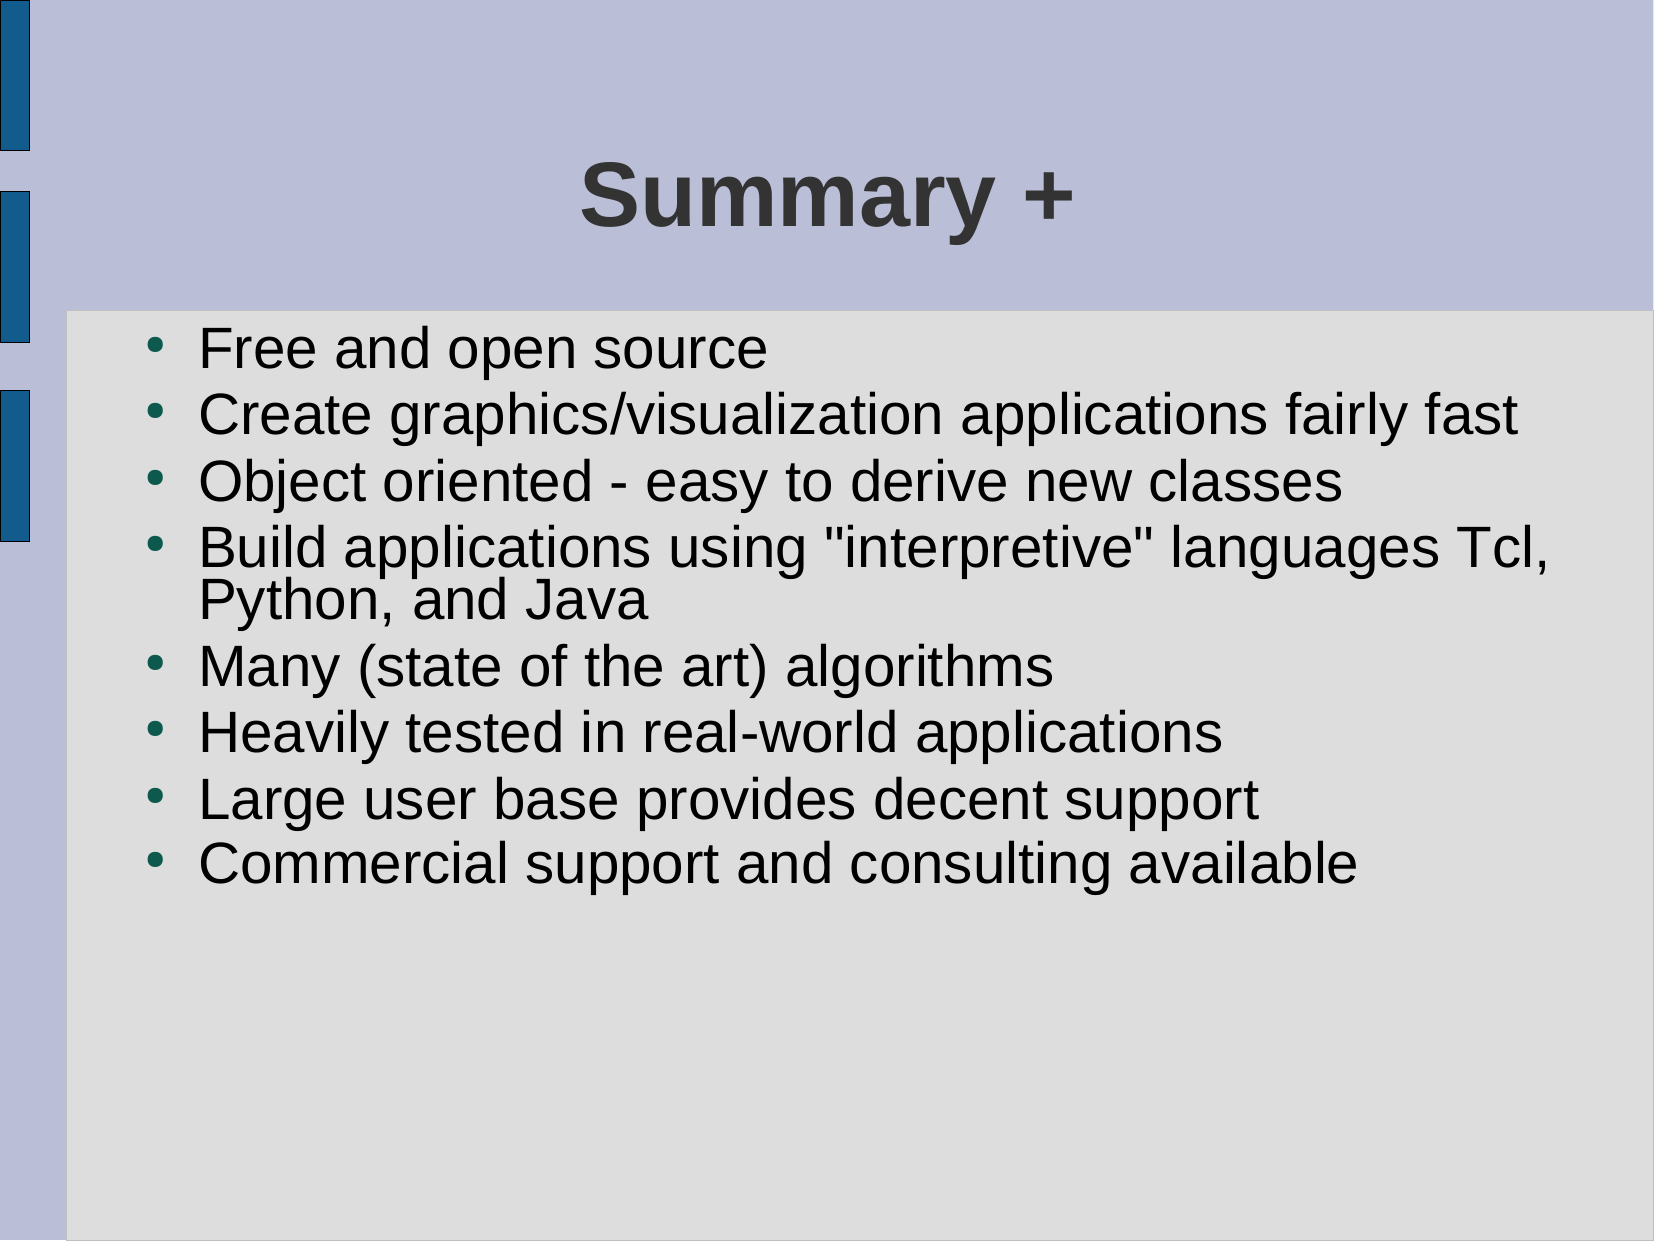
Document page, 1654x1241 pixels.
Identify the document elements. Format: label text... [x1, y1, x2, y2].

list Free and open source Create graphics/visualization applications fairly fast Object oriented - easy to derive new classes Build applications using "interpretive" languages Tcl, Python, and Java Many (state of the art) algorithms Heavily tested in real-world applications Large user base provides decent support Commercial support and consulting available [112, 319, 1613, 1228]
title Summary + [121, 83, 1534, 306]
